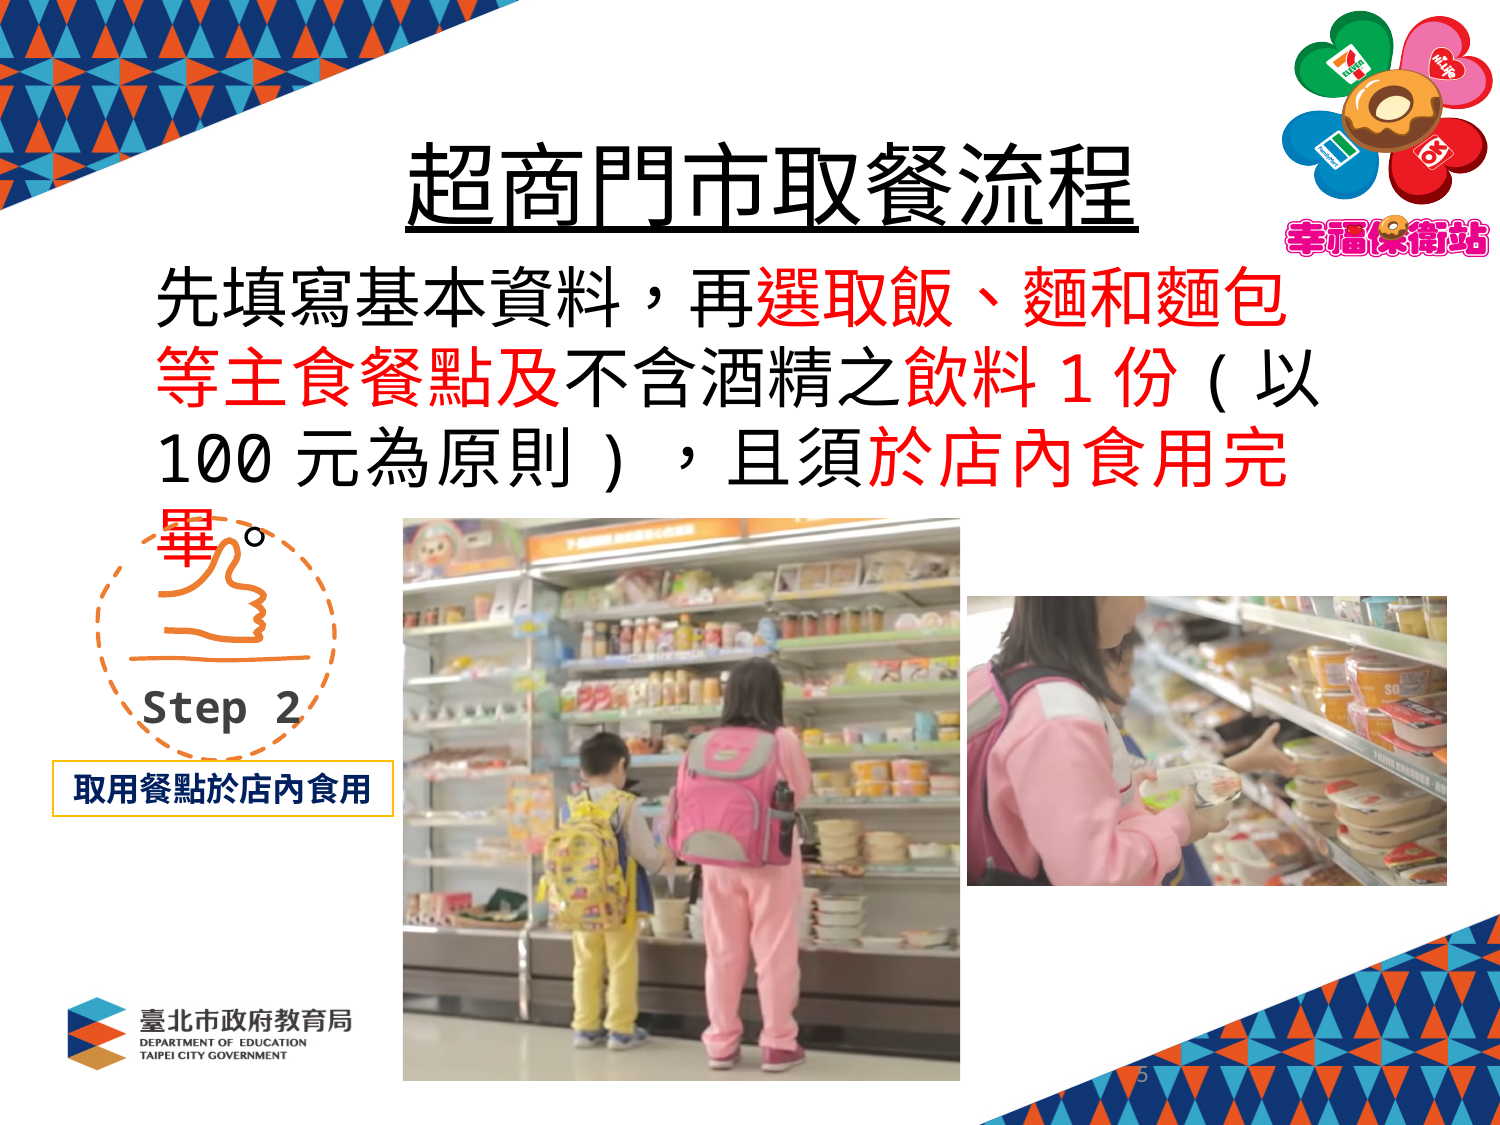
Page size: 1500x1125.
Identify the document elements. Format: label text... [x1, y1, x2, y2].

title 超商門市取餐流程 [390, 132, 1176, 237]
picture [402, 518, 961, 1081]
picture [967, 596, 1447, 886]
text_box [1121, 1042, 1459, 1103]
text_box 取用餐點於店內食用 [53, 760, 393, 817]
text_box 先填寫基本資料，再選取飯、麵和麵包等主食餐點及不含酒精之飲料1份(以100元為原則)，且須於店內食用完畢。 [139, 248, 1353, 506]
text_box Step 2 [107, 672, 335, 742]
